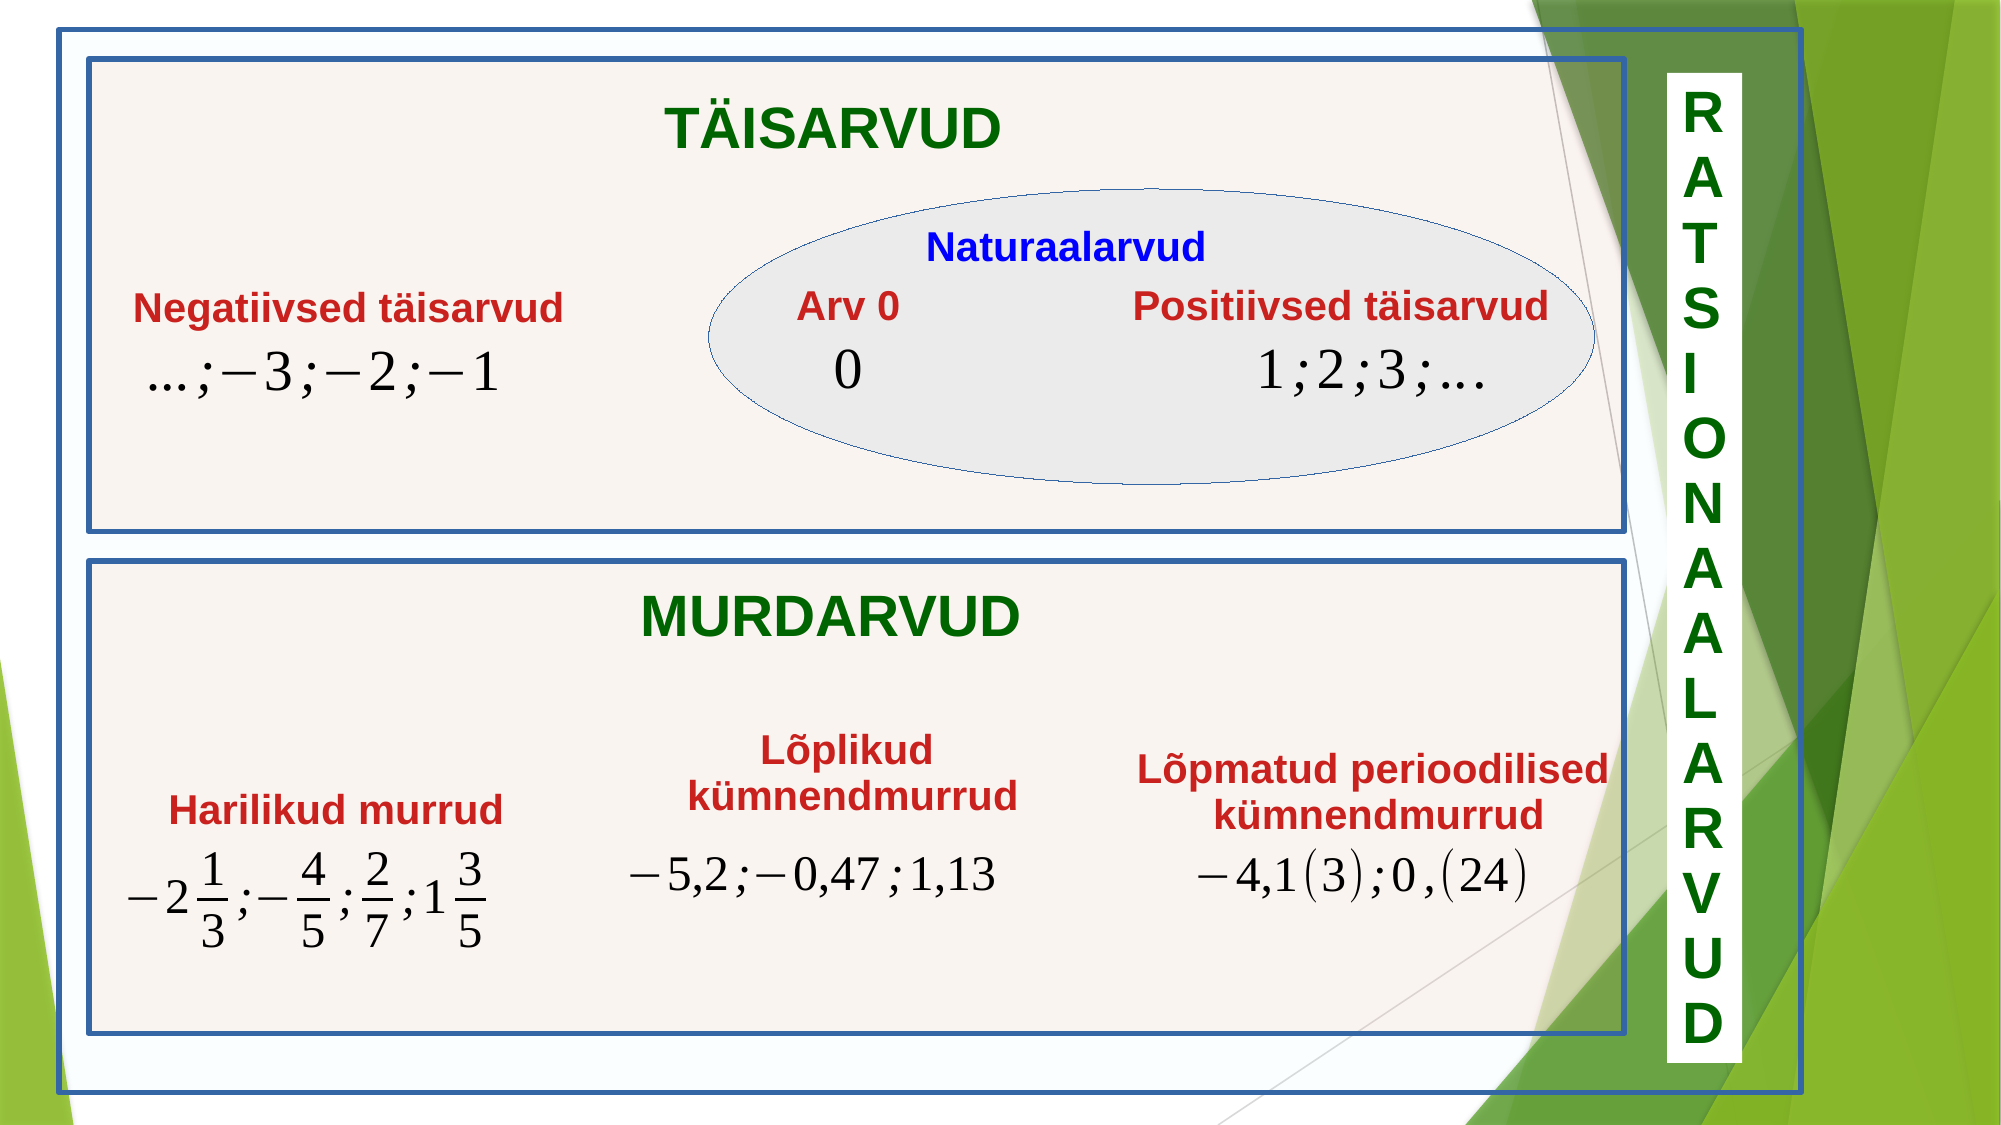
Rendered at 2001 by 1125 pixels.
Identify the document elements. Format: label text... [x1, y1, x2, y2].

text_box Lõpmatud perioodilised kümnendmurrud [1122, 738, 1636, 846]
chart [1250, 336, 1495, 401]
text_box Positiivsed täisarvud [1117, 275, 1565, 337]
text_box Lõplikud kümnendmurrud [672, 718, 1034, 827]
chart [118, 840, 495, 959]
text_box R A T S I O N A A L A R V U D [1667, 72, 1743, 1063]
text_box MURDARVUD [625, 576, 1036, 657]
text_box Harilikud murrud [153, 779, 520, 841]
text_box Naturaalarvud [911, 216, 1222, 278]
chart [140, 338, 507, 404]
text_box TÄISARVUD [649, 88, 1263, 169]
chart [1187, 845, 1536, 906]
chart [826, 336, 870, 401]
text_box [59, 29, 1802, 1093]
text_box Arv 0 [781, 275, 916, 337]
chart [620, 845, 1003, 901]
text_box Negatiivsed täisarvud [118, 277, 580, 339]
